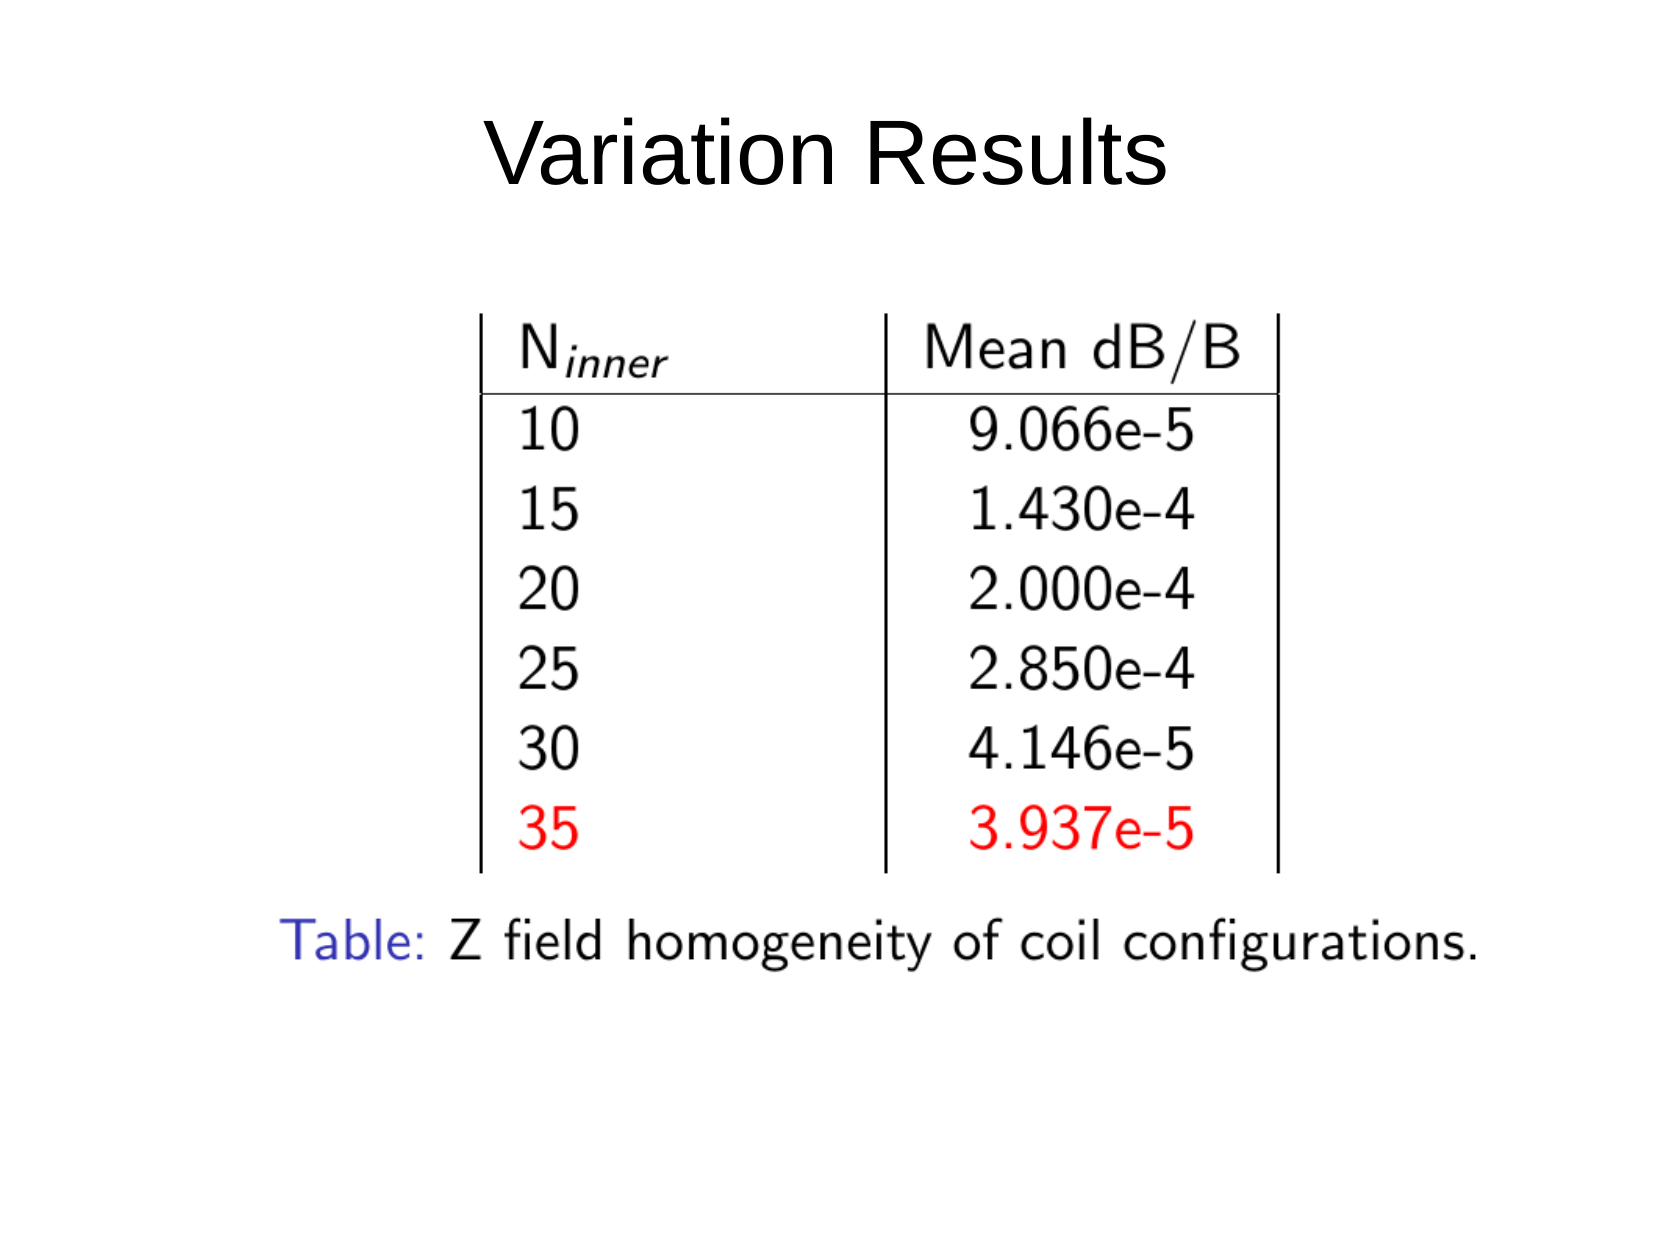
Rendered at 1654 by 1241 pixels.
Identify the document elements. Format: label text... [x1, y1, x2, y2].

title Variation Results [82, 49, 1571, 212]
picture [25, 212, 1635, 1066]
